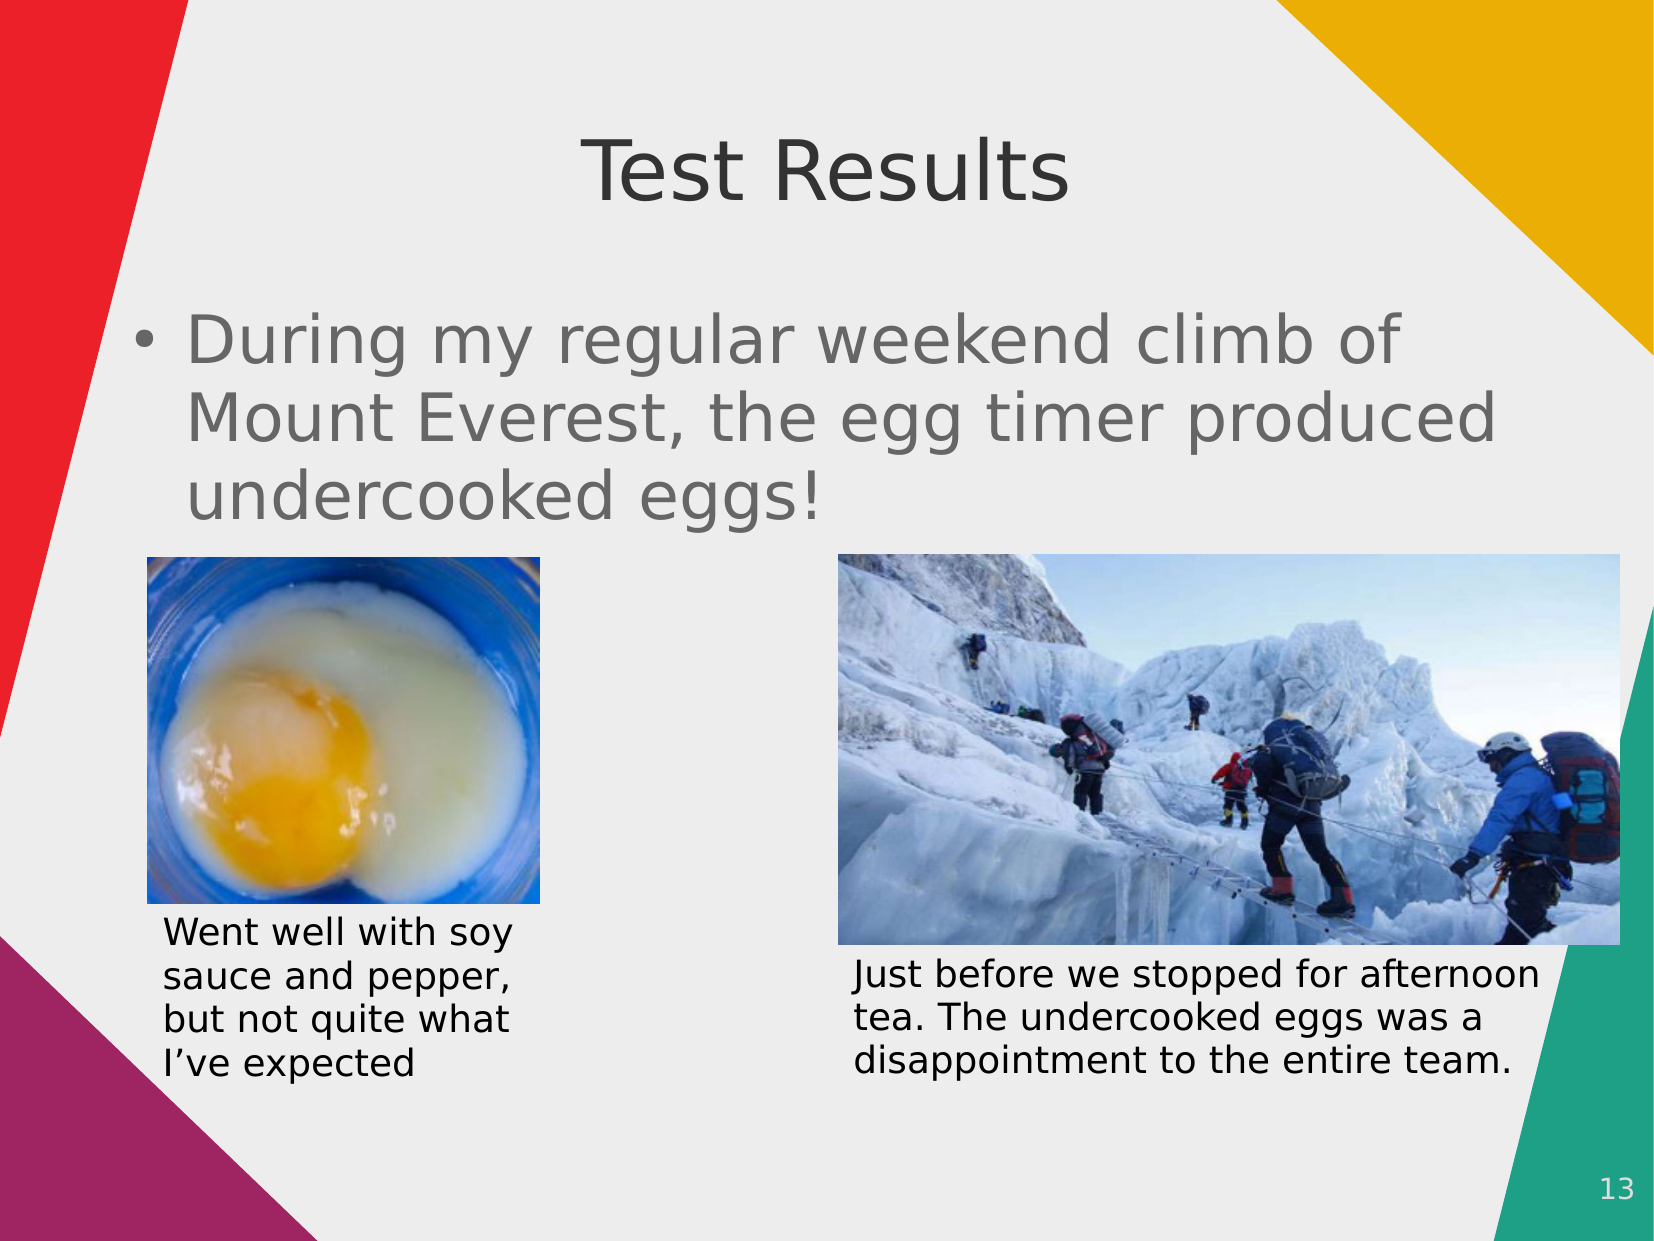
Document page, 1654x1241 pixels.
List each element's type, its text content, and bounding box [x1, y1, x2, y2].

list During my regular weekend climb of Mount Everest, the egg timer produced undercooked eggs! [114, 302, 1539, 1033]
text_box Went well with soy sauce and pepper, but not quite what I’ve expected [147, 903, 538, 1093]
picture [147, 557, 540, 904]
picture [838, 554, 1620, 945]
title Test Results [114, 73, 1539, 271]
text_box Just before we stopped for afternoon tea. The undercooked eggs was a disappointment to the entire team. [838, 945, 1557, 1194]
